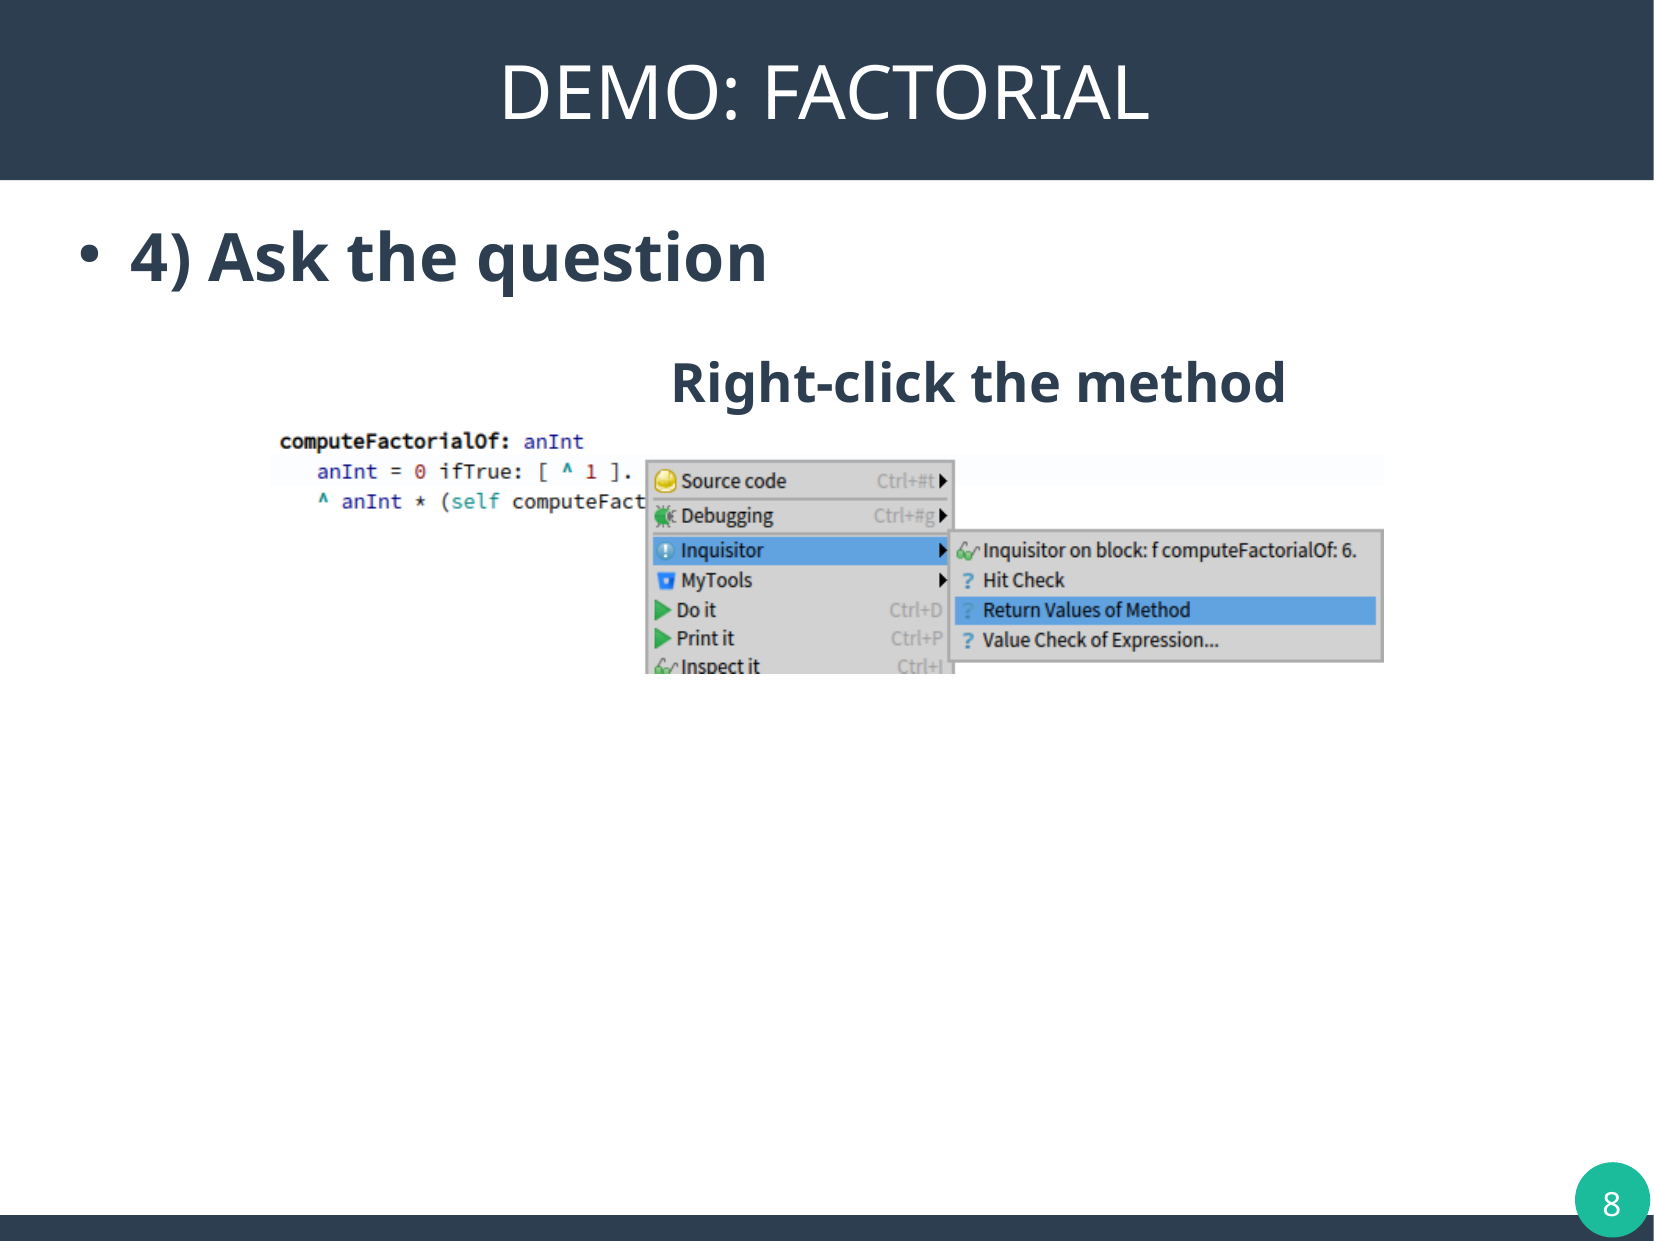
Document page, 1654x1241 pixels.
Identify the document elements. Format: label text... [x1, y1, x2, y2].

picture [270, 416, 1384, 674]
list Right-click the method [600, 345, 1411, 479]
list 4) Ask the question [60, 210, 1591, 1156]
title Demo: Factorial [45, 30, 1606, 151]
